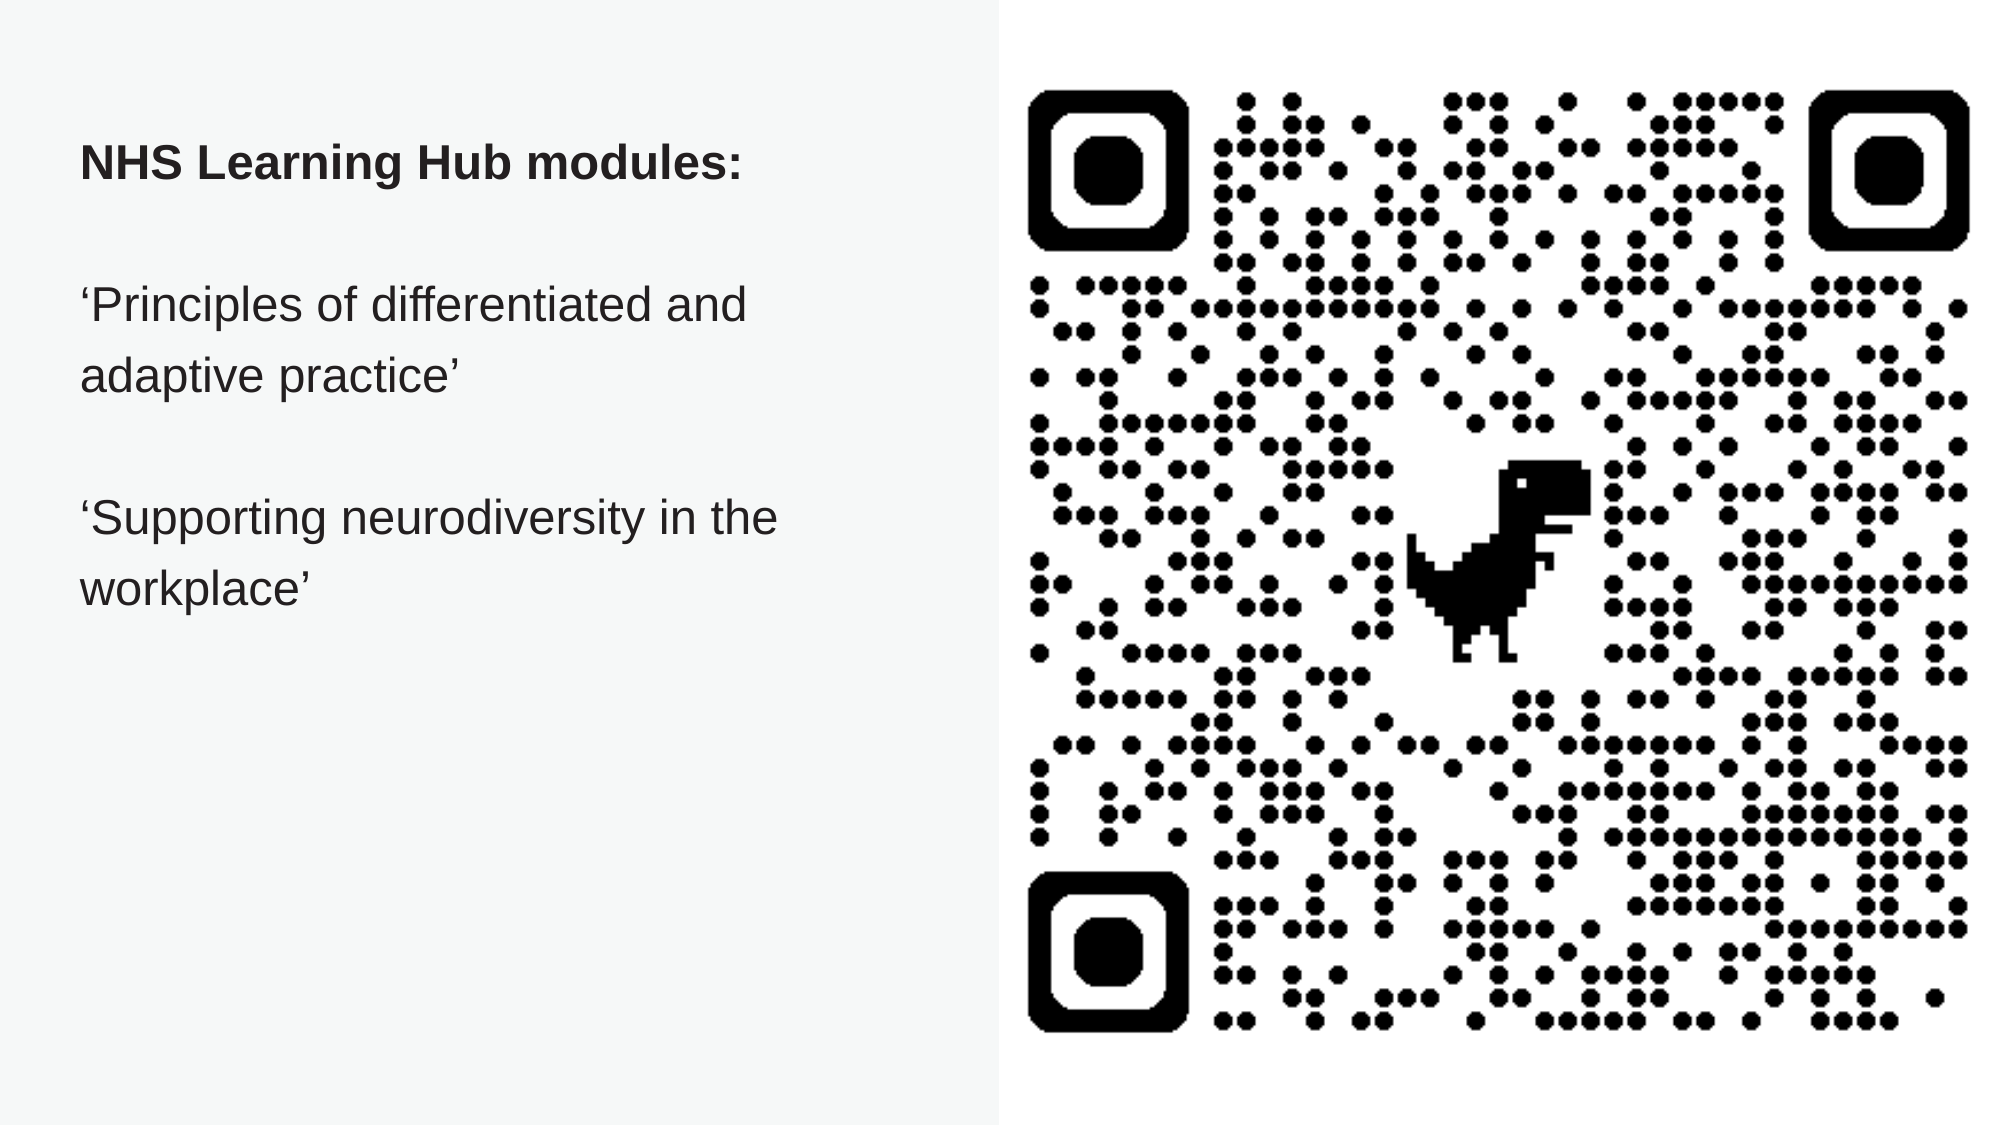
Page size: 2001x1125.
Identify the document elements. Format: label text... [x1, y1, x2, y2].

picture [999, 0, 2000, 1125]
title NHS Learning Hub modules: ‘Principles of differentiated and adaptive practice’ ‘Supporting neurodiversity in the workplace’ [64, 111, 871, 625]
